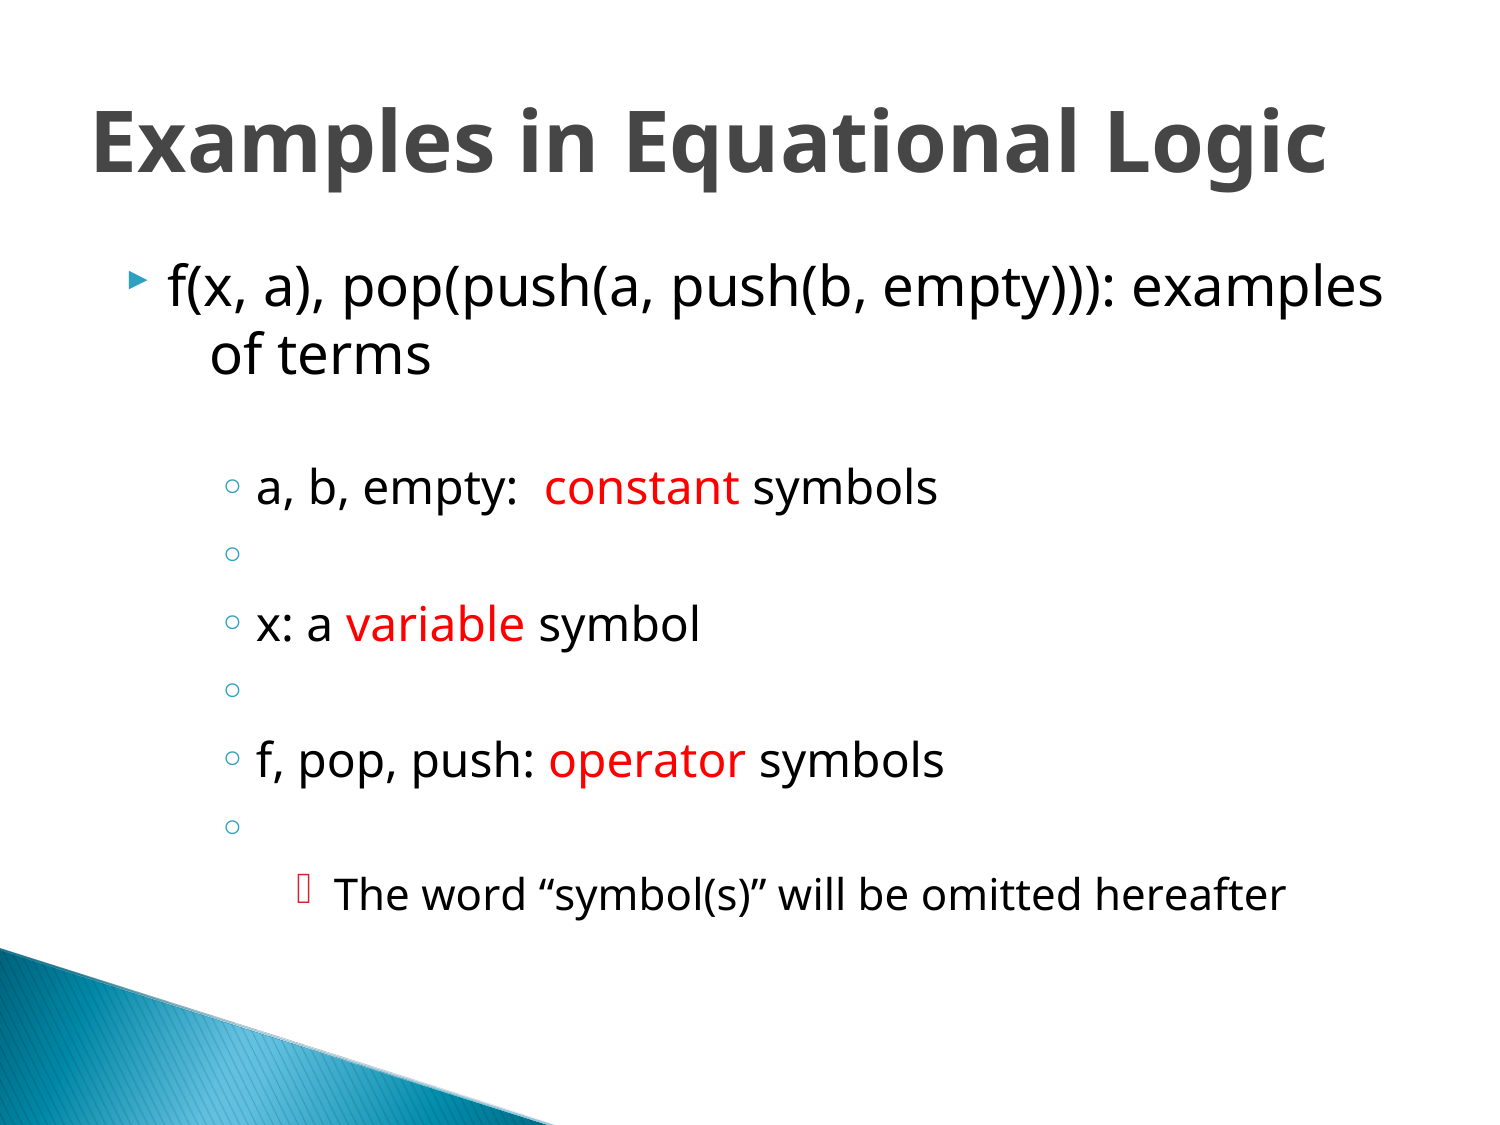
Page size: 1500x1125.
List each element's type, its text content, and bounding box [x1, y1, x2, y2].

title Examples in Equational Logic [75, 28, 1426, 242]
list f(x, a), pop(push(a, push(b, empty))): examples of terms a, b, empty: constant symbols x: a variable symbol f, pop, push: operator symbols The word “symbol(s)” will be omitted hereafter [75, 242, 1426, 987]
